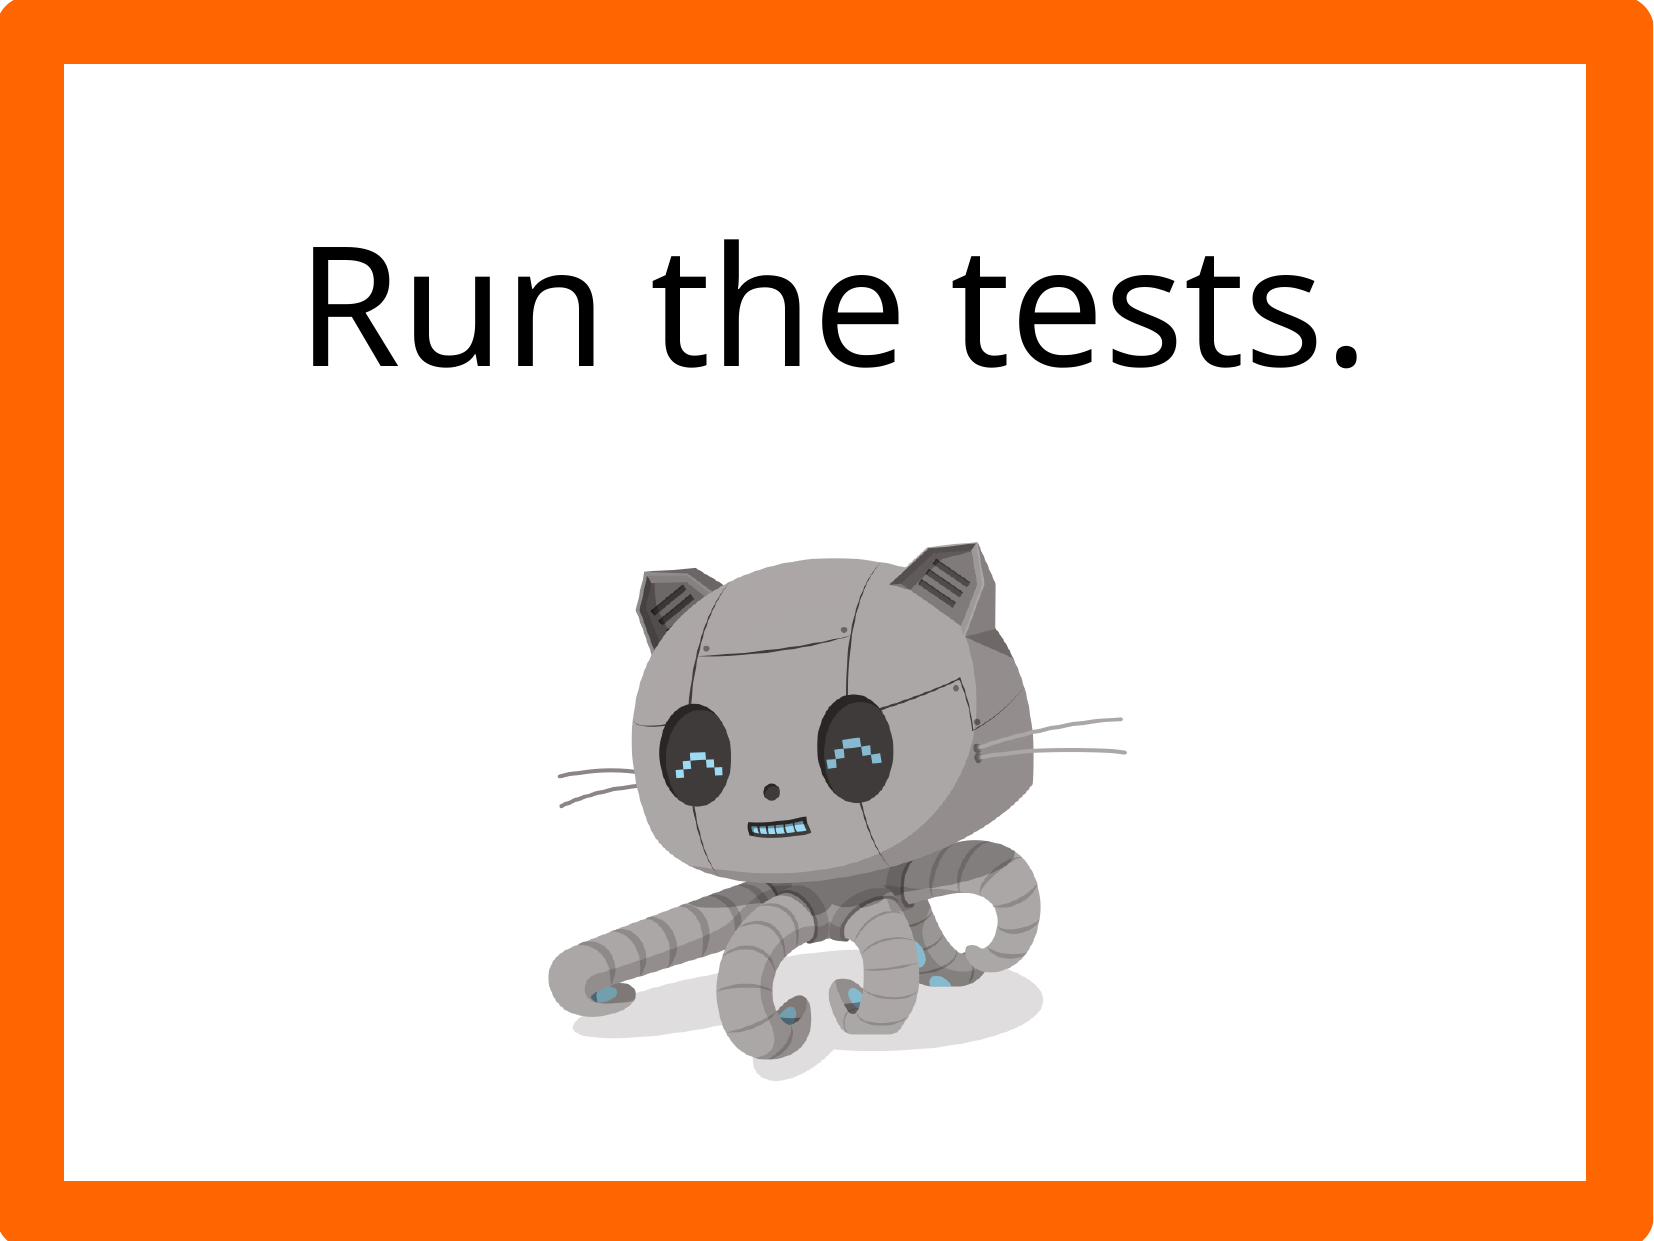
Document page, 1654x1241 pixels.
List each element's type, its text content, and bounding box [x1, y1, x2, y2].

picture [465, 449, 1174, 1159]
title Run the tests. [90, 177, 1578, 426]
